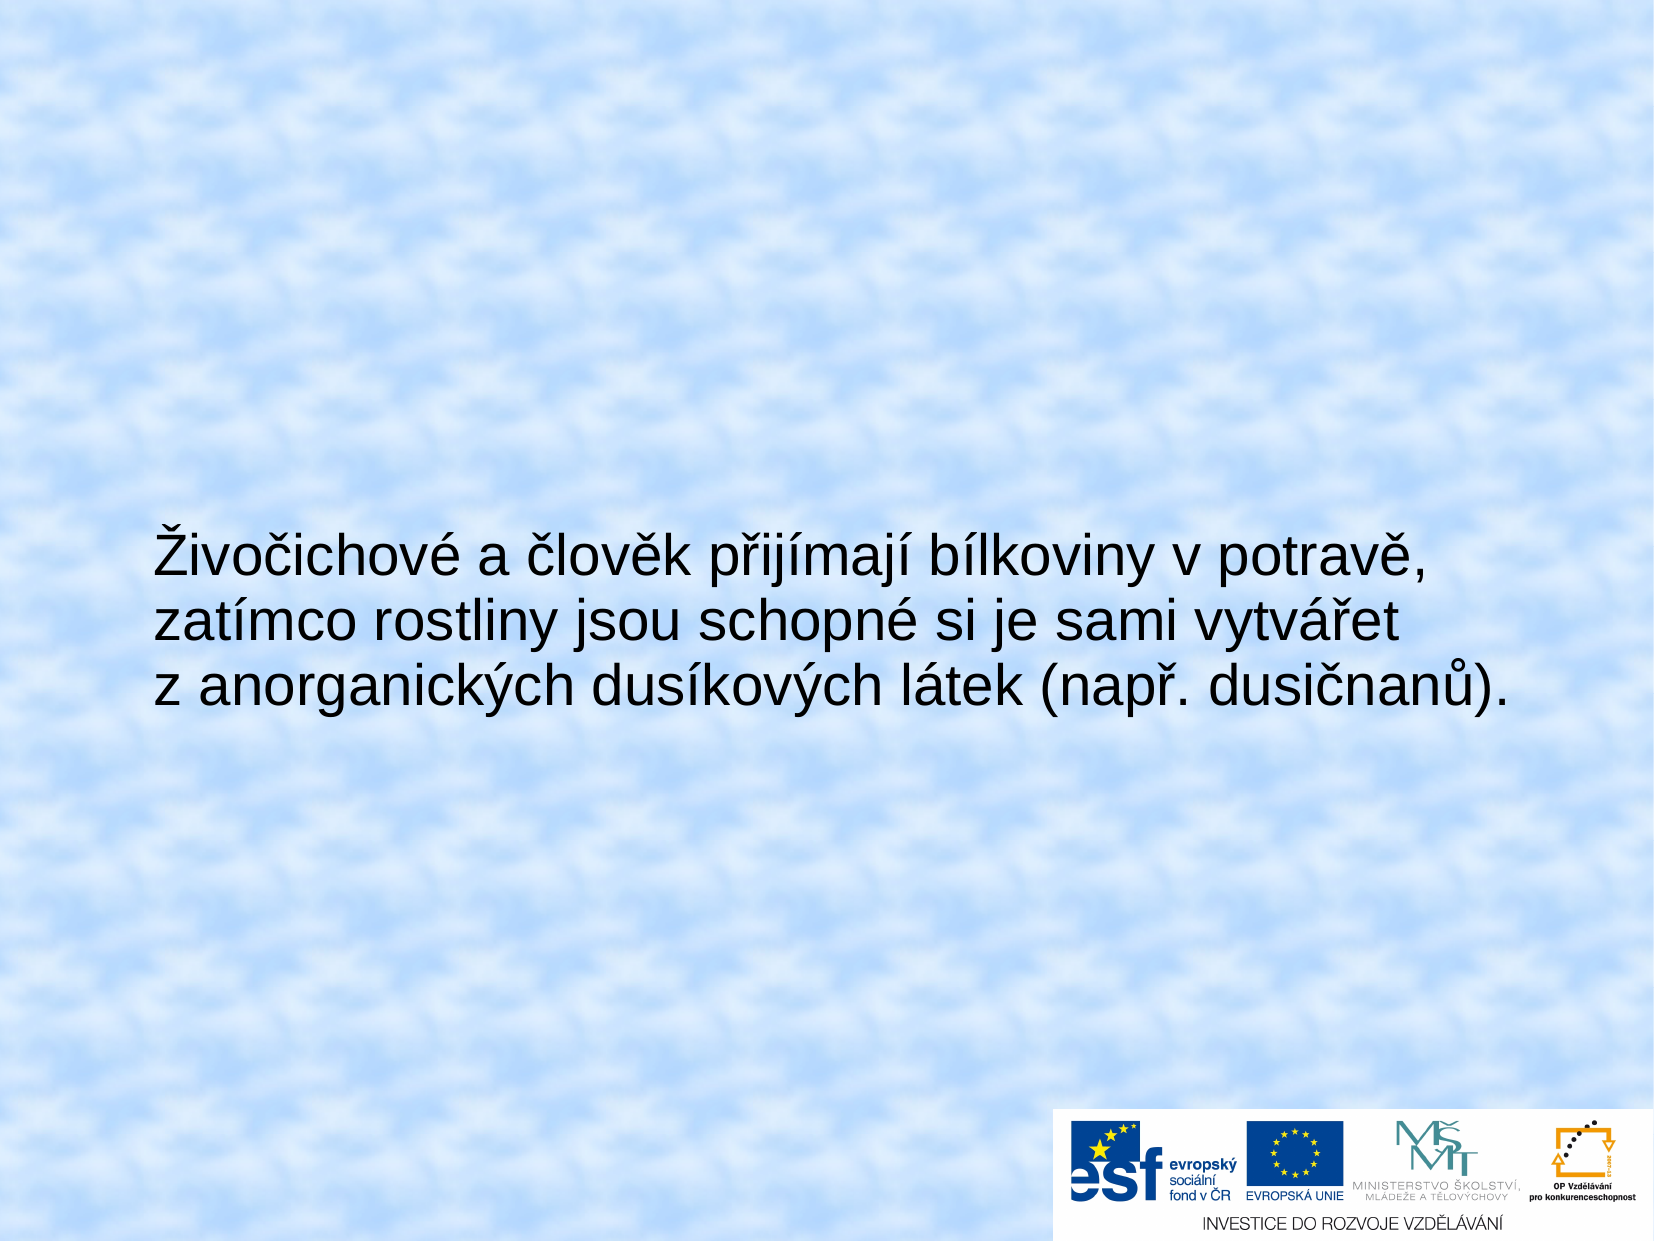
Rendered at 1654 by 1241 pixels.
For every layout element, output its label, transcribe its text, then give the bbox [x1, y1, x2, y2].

picture [0, 0, 1654, 1241]
list Živočichové a člověk přijímají bílkoviny v potravě, zatímco rostliny jsou schopné si je sami vytvářet z anorganických dusíkových látek (např. dusičnanů). [82, 522, 1571, 718]
